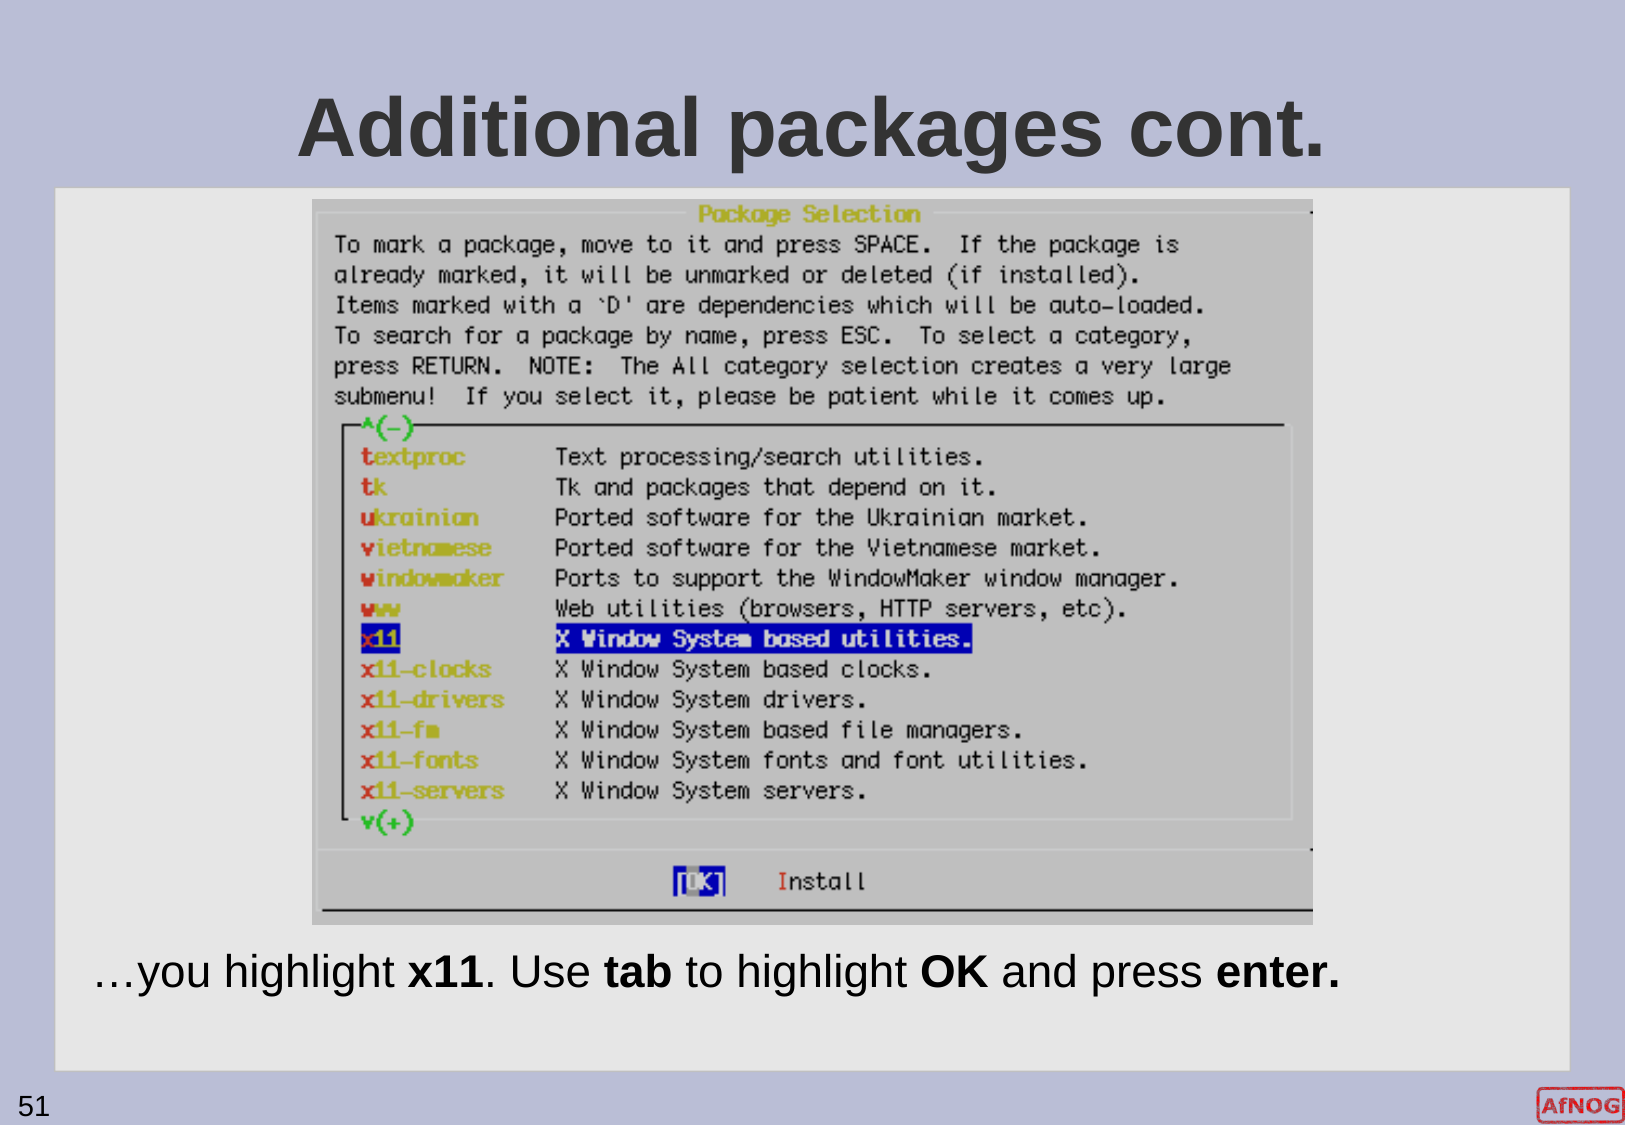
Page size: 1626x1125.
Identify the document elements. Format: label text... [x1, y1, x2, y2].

text_box Additional packages cont. [54, 44, 1570, 214]
picture [312, 199, 1313, 925]
text_box …you highlight x11. Use tab to highlight OK and press enter. [76, 934, 1554, 1051]
picture [1535, 1085, 1626, 1125]
